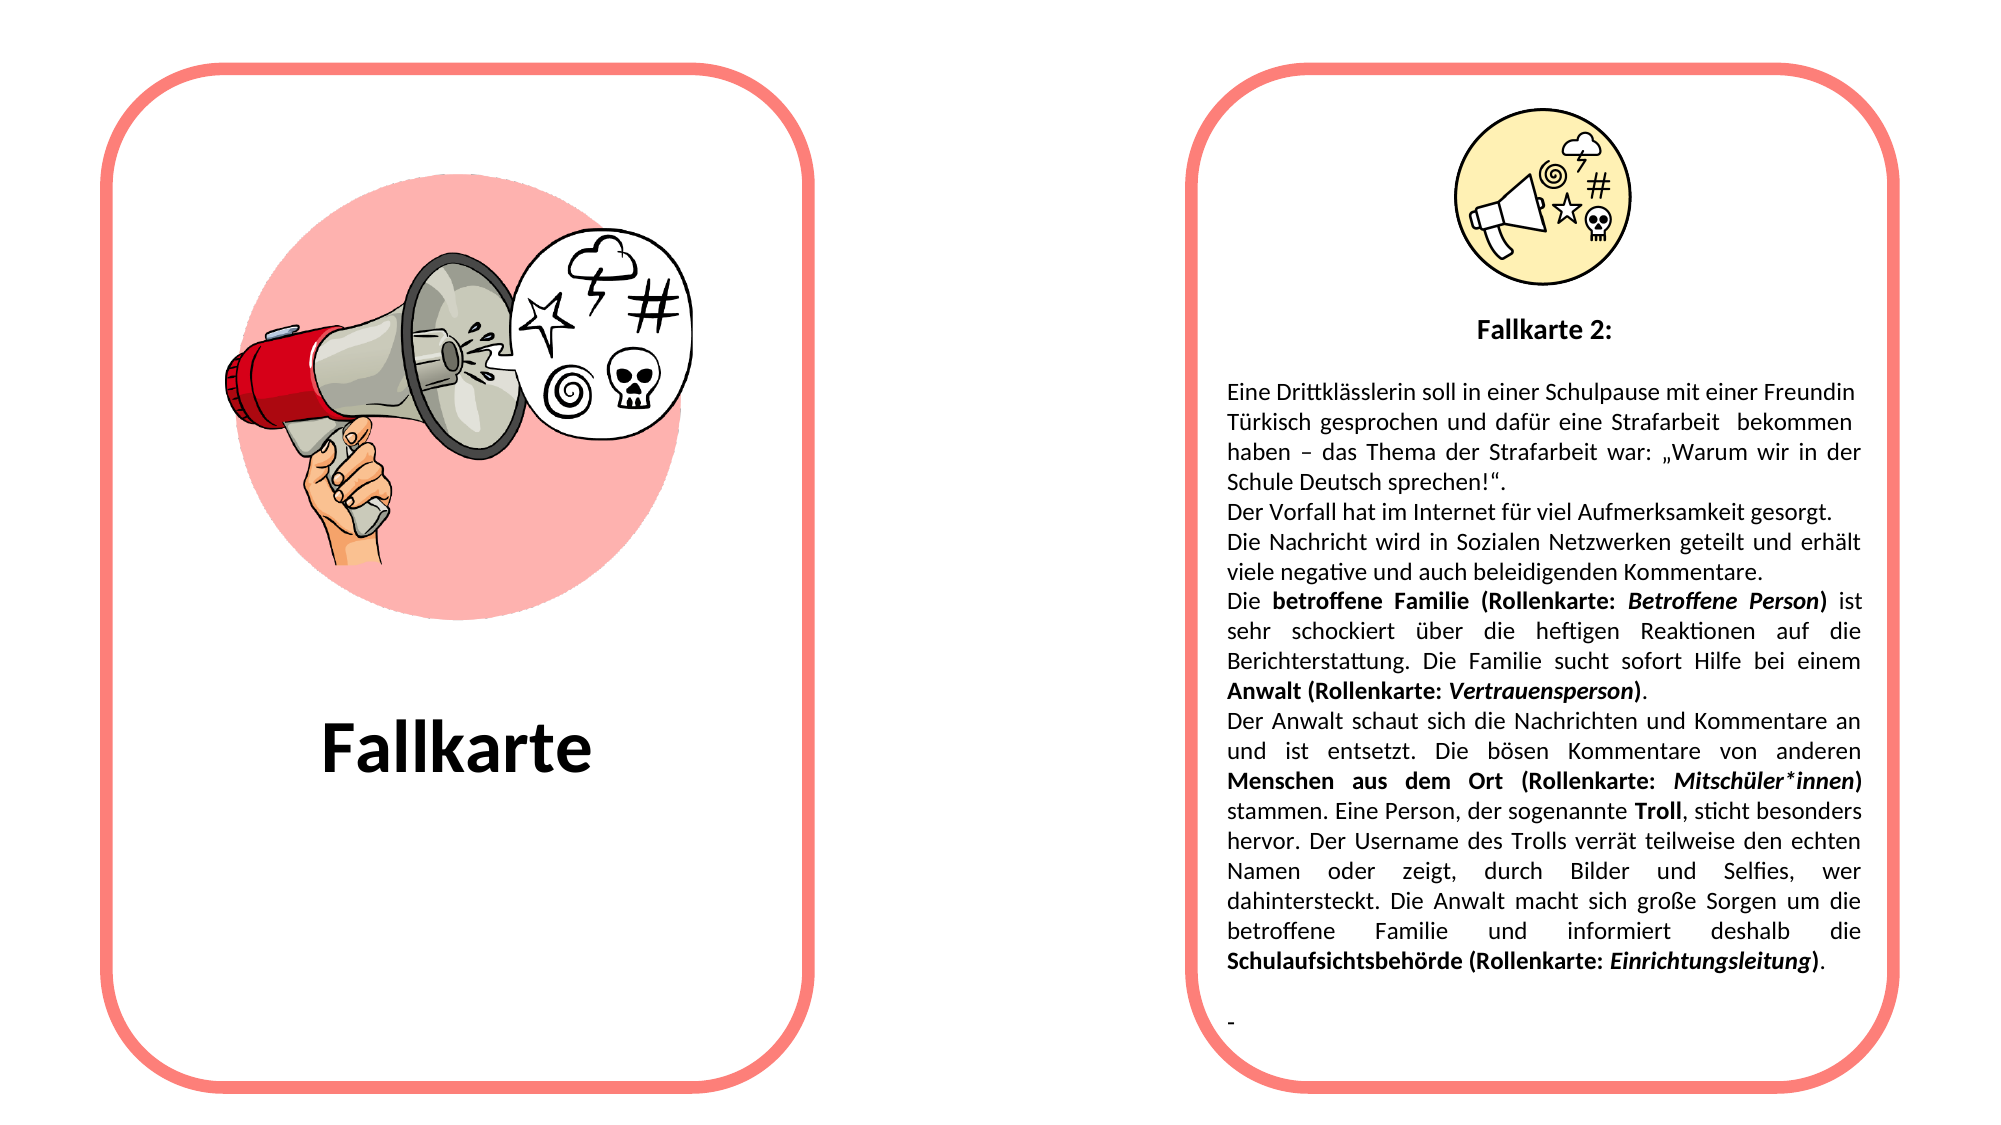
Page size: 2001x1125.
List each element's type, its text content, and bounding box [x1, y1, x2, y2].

text_box Fallkarte 2: Eine Drittklässlerin soll in einer Schulpause mit einer Freundin Türkisch gesprochen und dafür eine Strafarbeit bekommen haben – das Thema der Strafarbeit war: „Warum wir in der Schule Deutsch sprechen!“. Der Vorfall hat im Internet für viel Aufmerksamkeit gesorgt. Die Nachricht wird in Sozialen Netzwerken geteilt und erhält viele negative und auch beleidigenden Kommentare. Die betroffene Familie (Rollenkarte: Betroffene Person) ist sehr schockiert über die heftigen Reaktionen auf die Berichterstattung. Die Familie sucht sofort Hilfe bei einem Anwalt (Rollenkarte: Vertrauensperson). Der Anwalt schaut sich die Nachrichten und Kommentare an und ist entsetzt. Die bösen Kommentare von anderen Menschen aus dem Ort (Rollenkarte: Mitschüler*innen) stammen. Eine Person, der sogenannte Troll, sticht besonders hervor. Der Username des Trolls verrät teilweise den echten Namen oder zeigt, durch Bilder und Selfies, wer dahintersteckt. Die Anwalt macht sich große Sorgen um die betroffene Familie und informiert deshalb die Schulaufsichtsbehörde (Rollenkarte: Einrichtungsleitung). [1212, 303, 1878, 1044]
text_box Fallkarte [306, 689, 609, 795]
picture [1424, 78, 1661, 315]
picture [176, 162, 739, 631]
